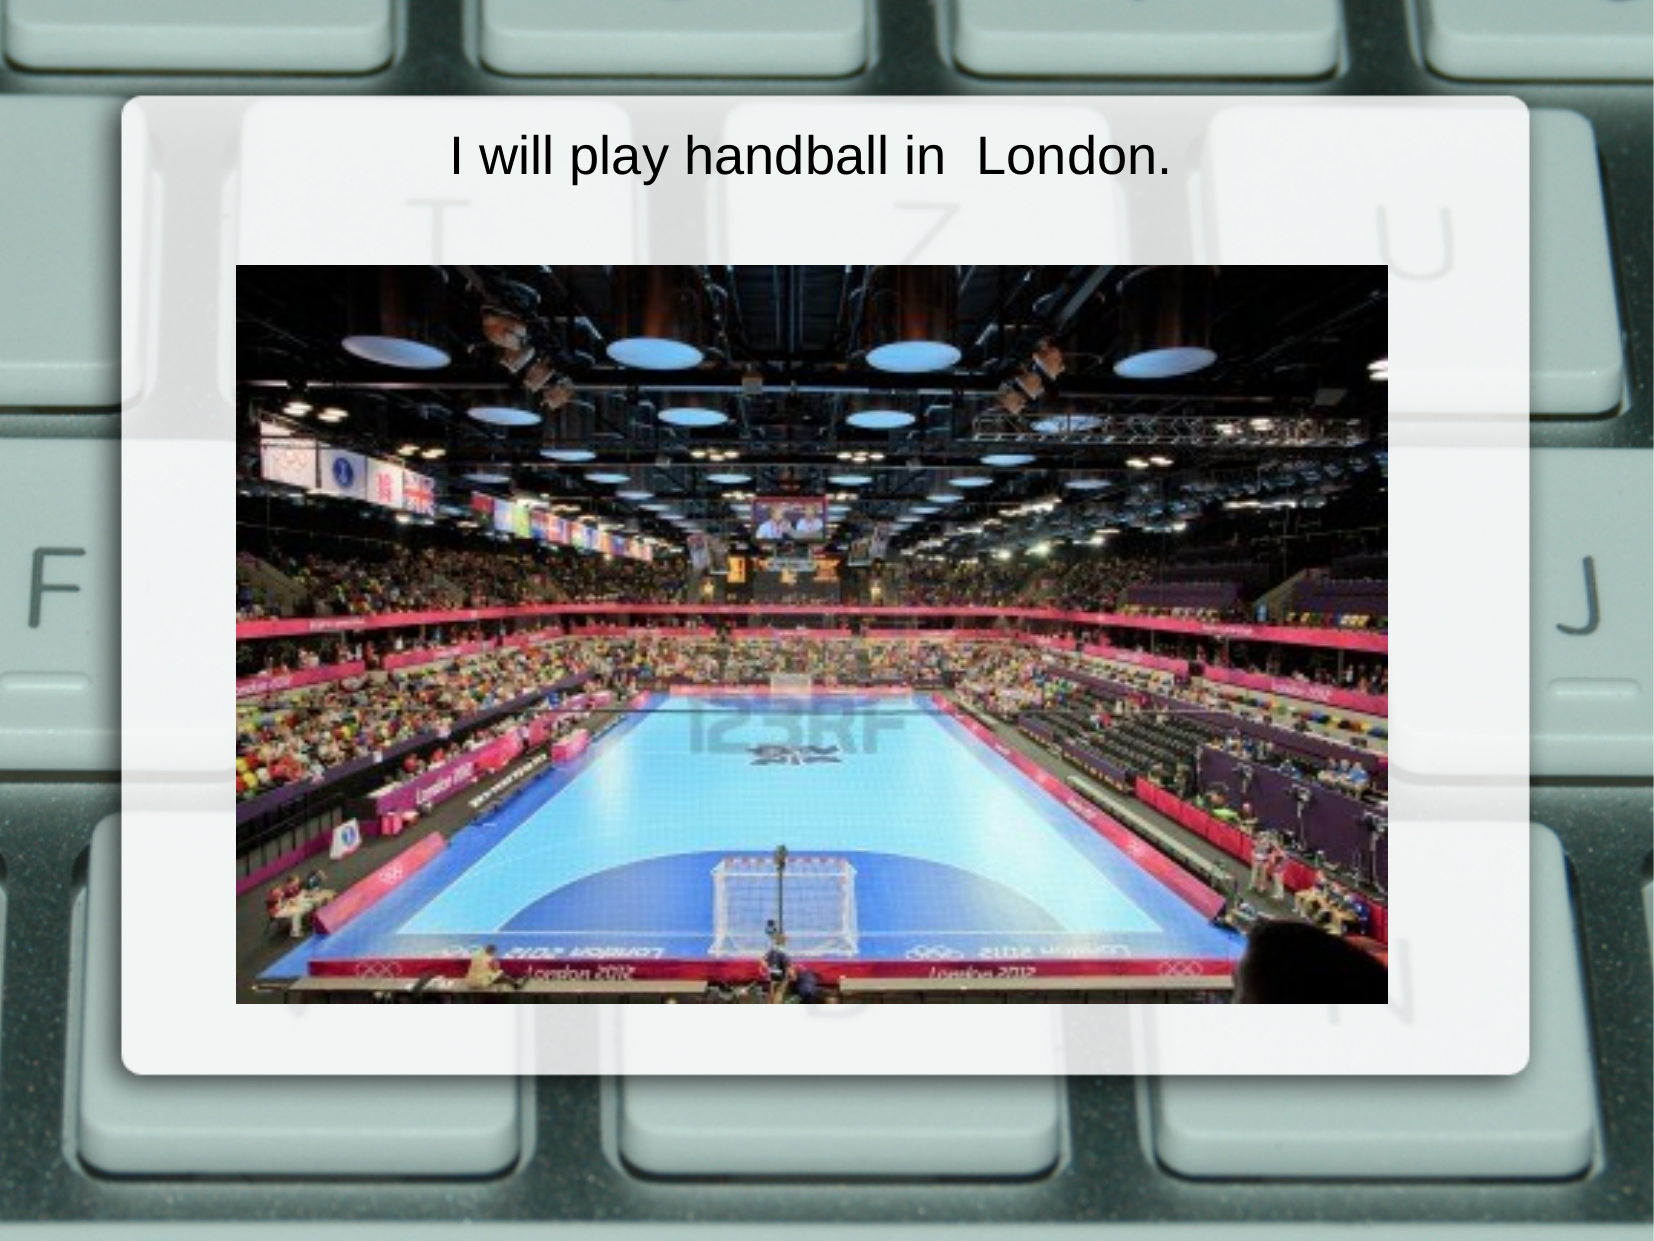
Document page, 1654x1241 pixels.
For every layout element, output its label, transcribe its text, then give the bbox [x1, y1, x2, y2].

text_box I will play handball in London. [265, 118, 1359, 194]
picture [0, 0, 1654, 1241]
